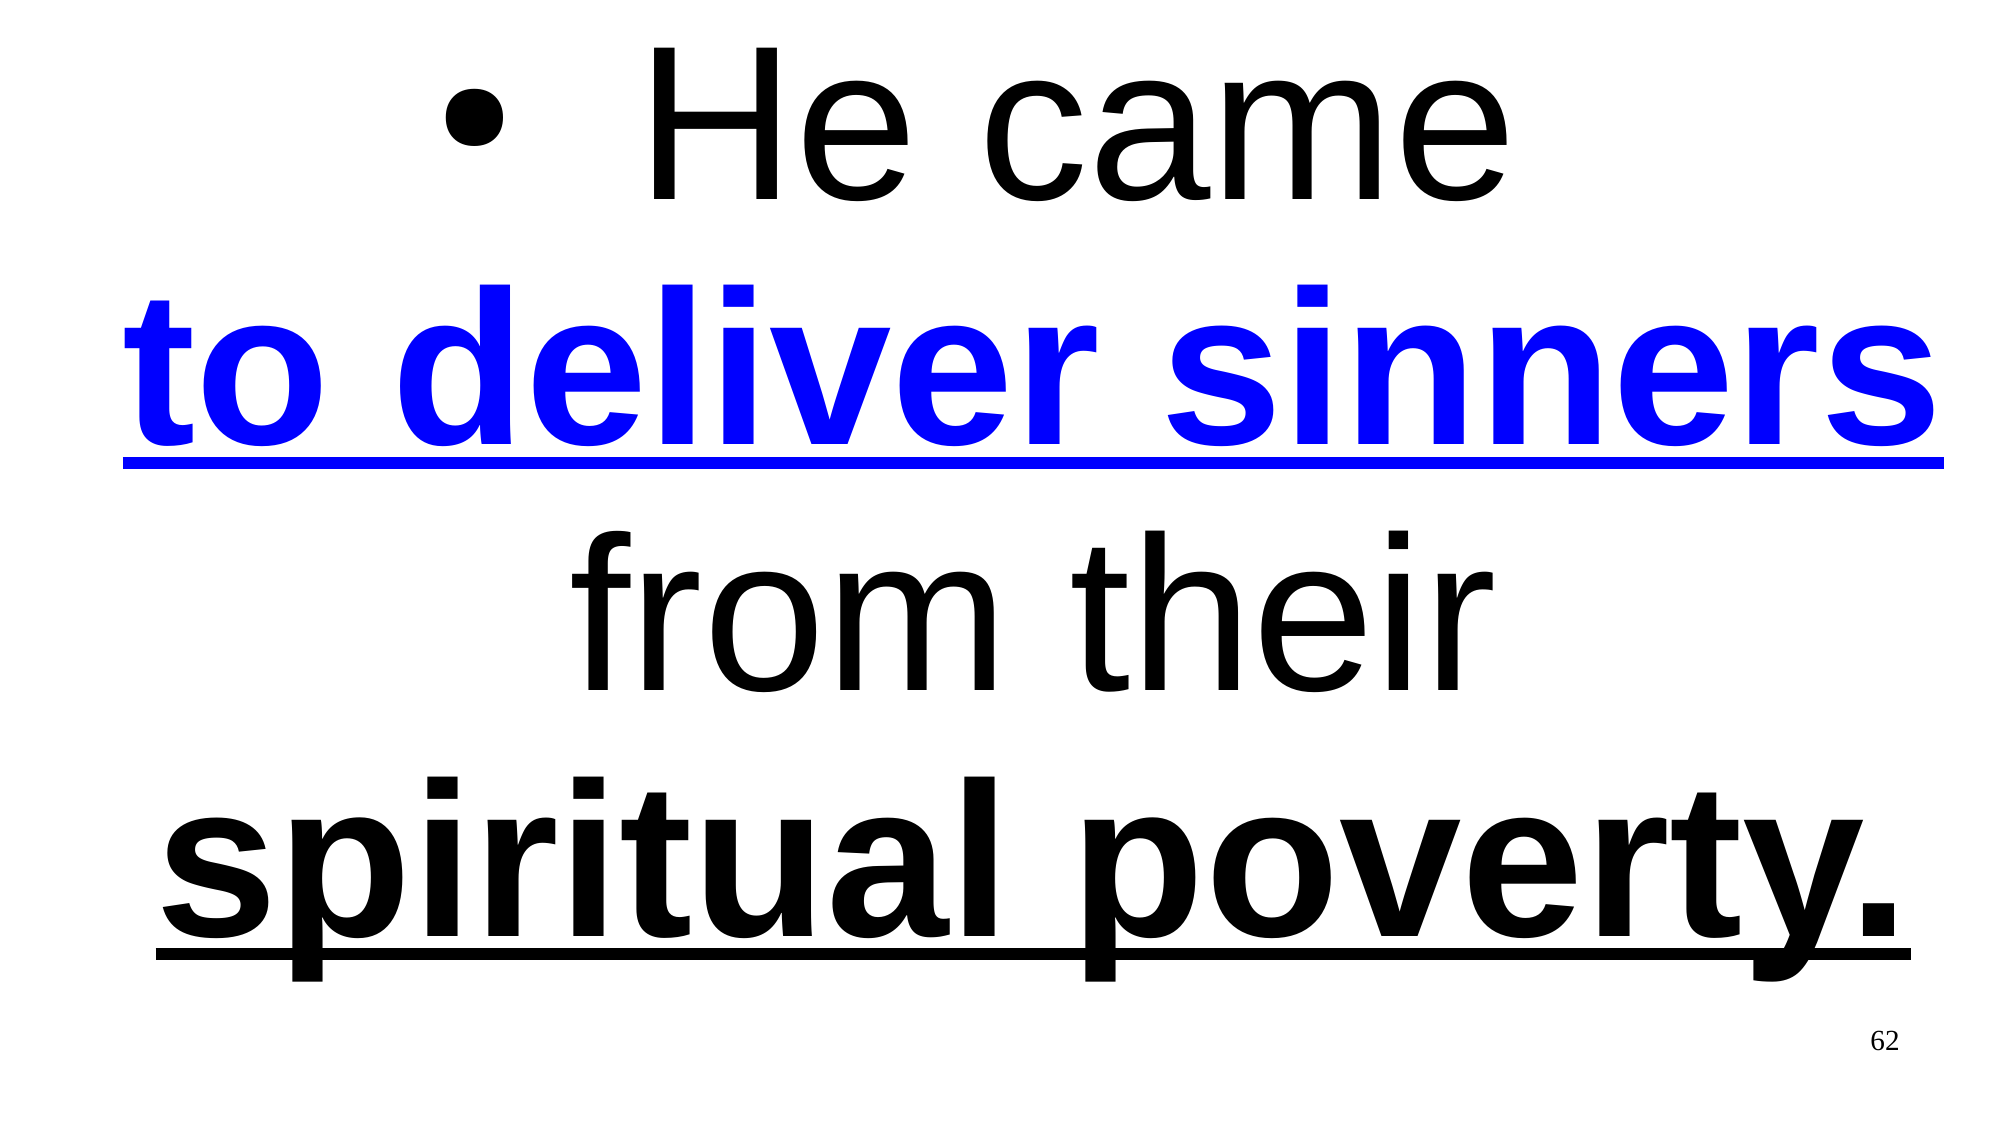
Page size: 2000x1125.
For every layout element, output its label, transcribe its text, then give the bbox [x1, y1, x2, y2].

list He came to deliver sinners from their spiritual poverty. [0, 0, 1996, 1123]
